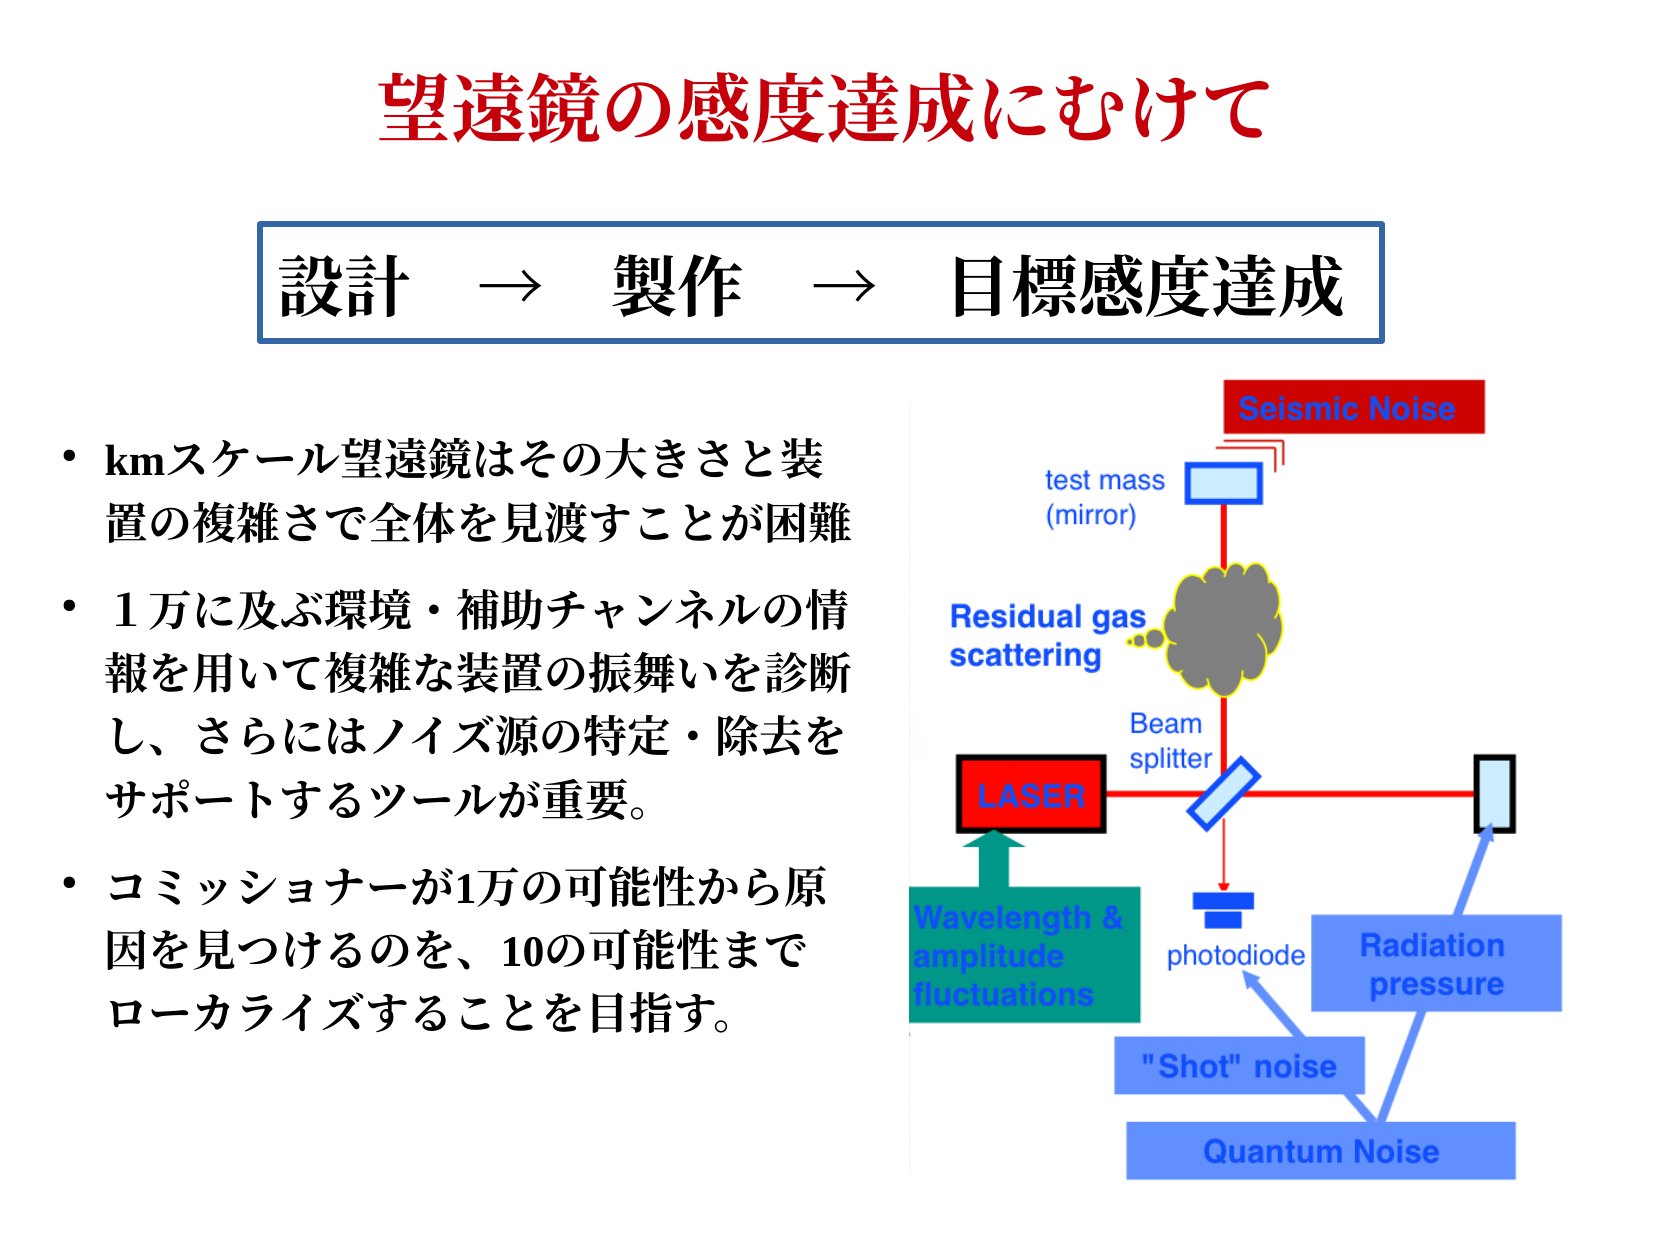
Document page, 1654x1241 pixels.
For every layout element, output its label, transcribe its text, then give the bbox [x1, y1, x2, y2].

text_box 設計 → 製作 → 目標感度達成 [259, 224, 1382, 312]
picture [909, 367, 1571, 1182]
title 望遠鏡の感度達成にむけて [82, 0, 1571, 208]
list kmスケール望遠鏡はその大きさと装置の複雑さで全体を見渡すことが困難 １万に及ぶ環境・補助チャンネルの情報を用いて複雑な装置の振舞いを診断し、さらにはノイズ源の特定・除去をサポートするツールが重要。 コミッショナーが1万の可能性から原因を見つけるのを、10の可能性までローカライズすることを目指す。 [47, 425, 868, 1052]
